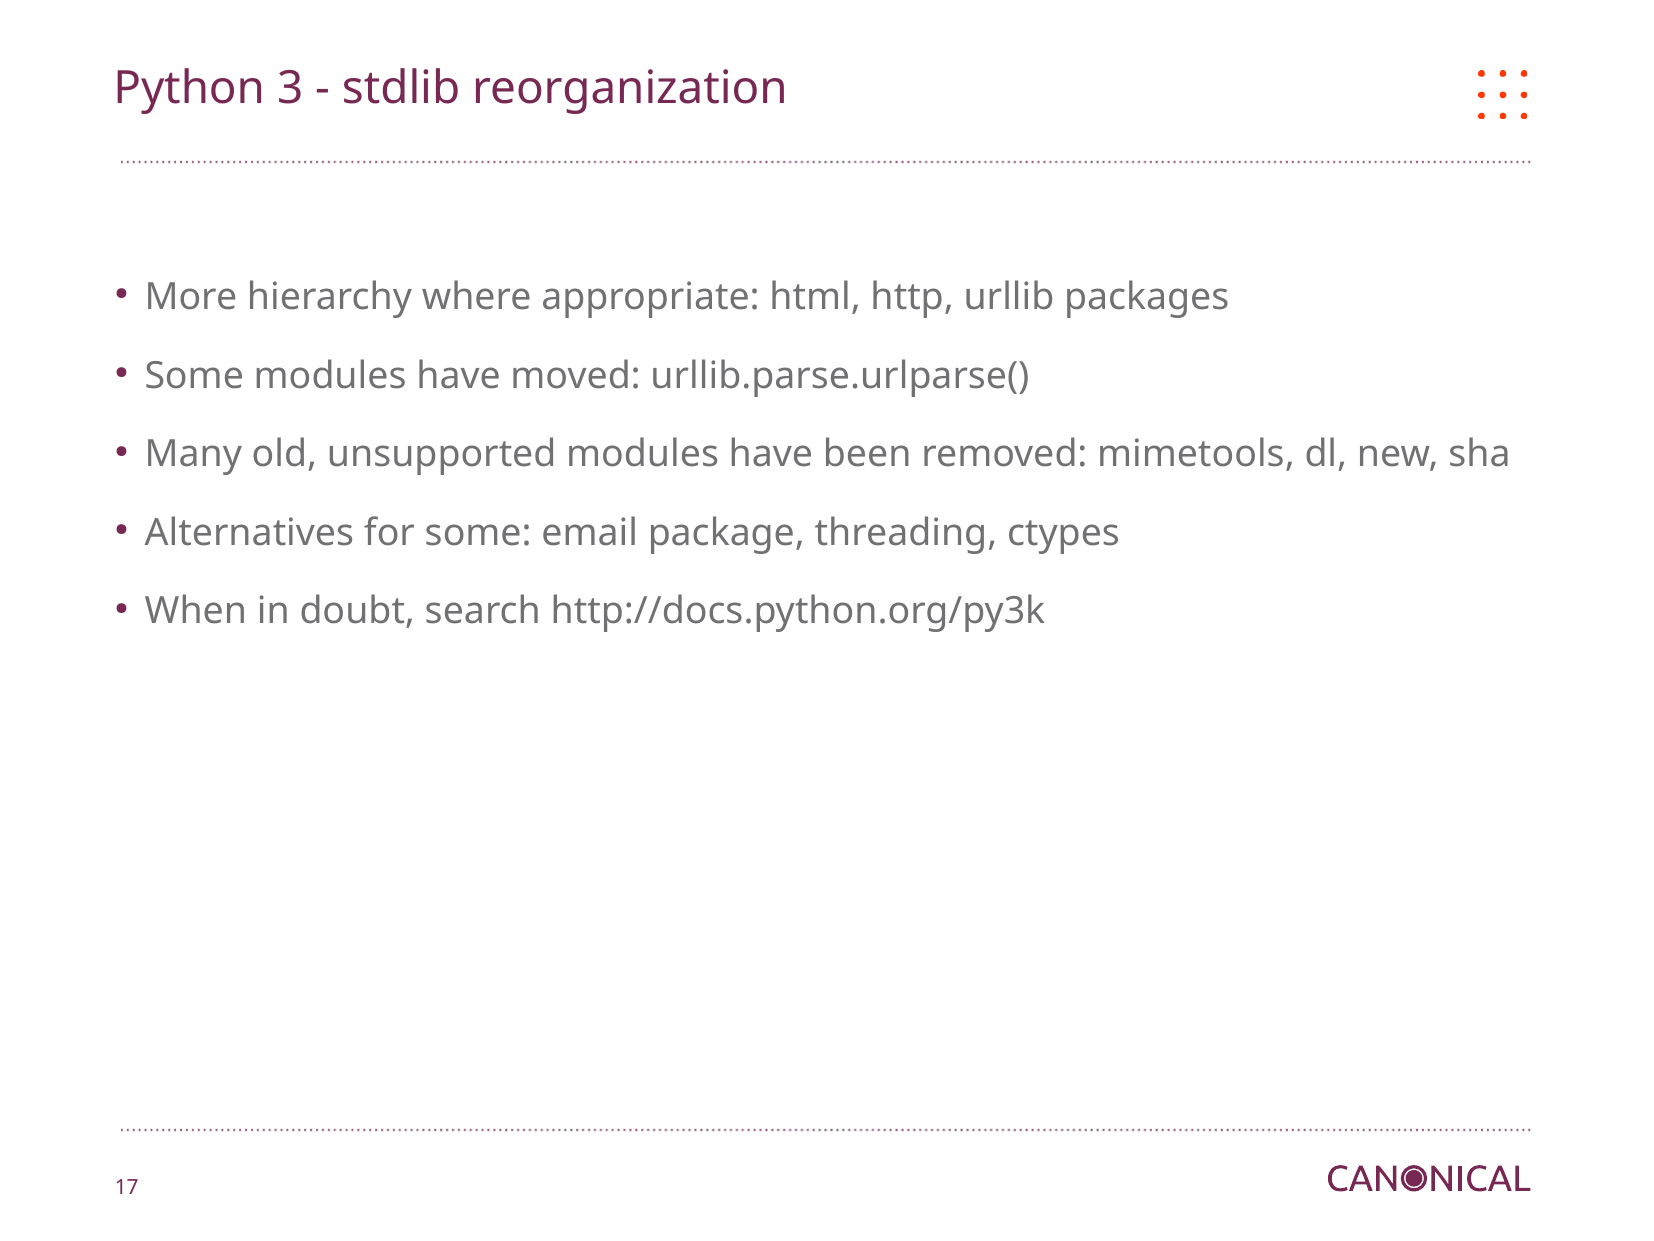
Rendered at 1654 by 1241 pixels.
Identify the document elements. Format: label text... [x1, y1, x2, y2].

picture [1478, 70, 1527, 119]
title Python 3 - stdlib reorganization [113, 64, 1382, 107]
picture [111, 1127, 1533, 1134]
picture [111, 159, 1533, 166]
list More hierarchy where appropriate: html, http, urllib packages Some modules have moved: urllib.parse.urlparse() Many old, unsupported modules have been removed: mimetools, dl, new, sha Alternatives for some: email package, threading, ctypes When in doubt, search http://docs.python.org/py3k [115, 256, 1540, 977]
